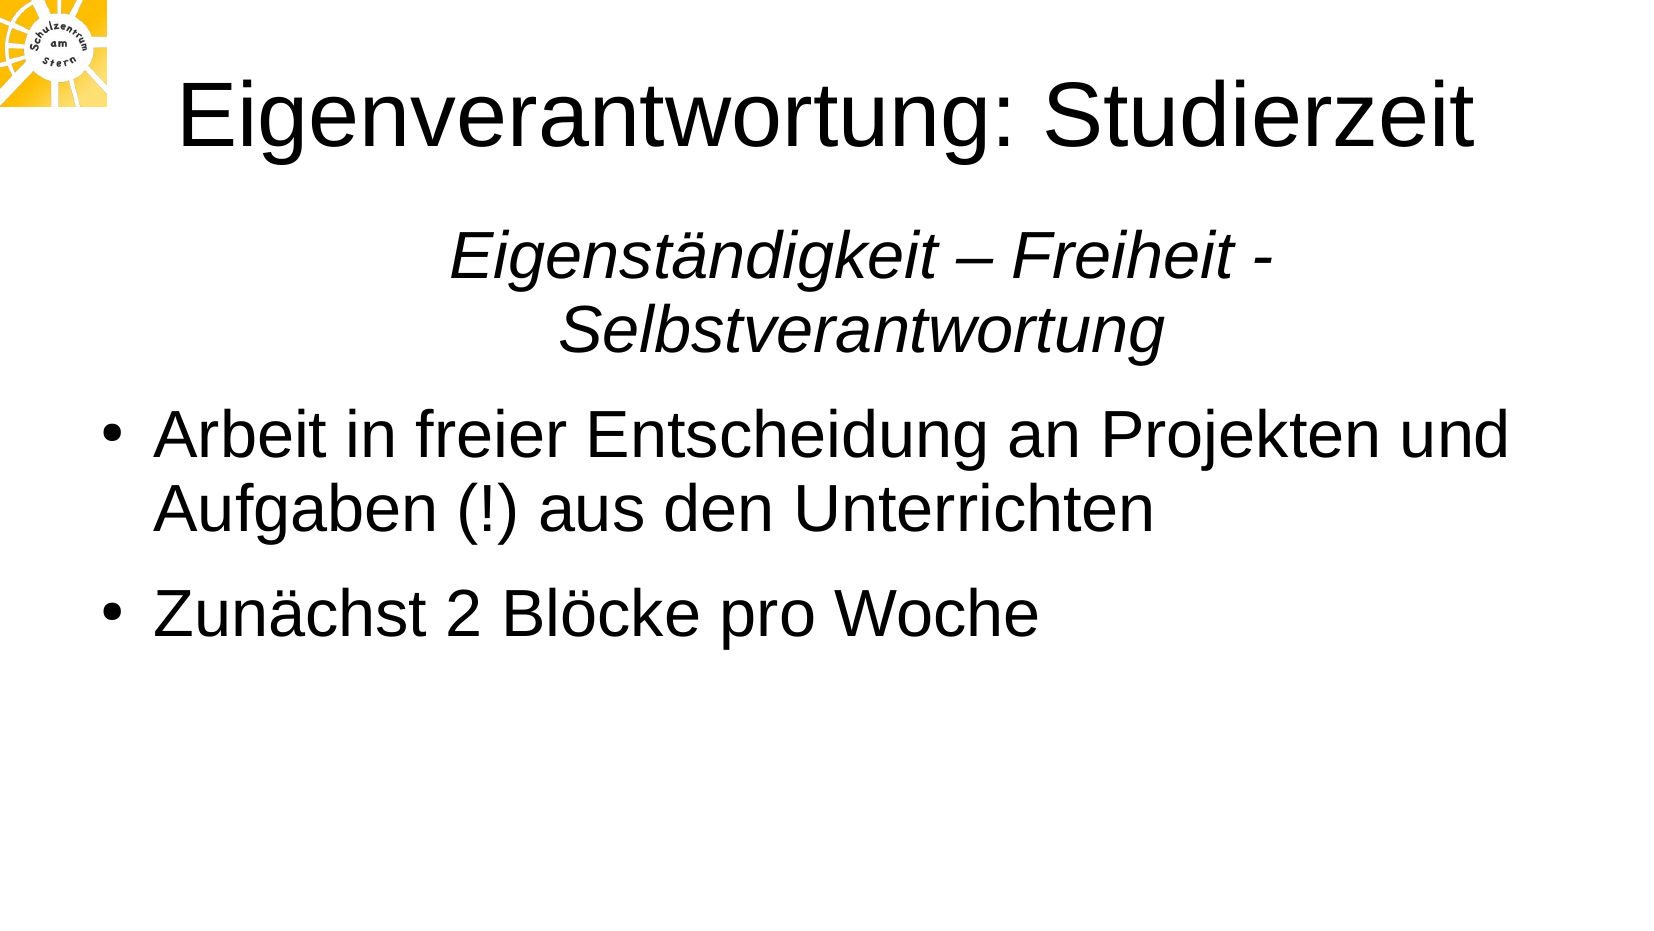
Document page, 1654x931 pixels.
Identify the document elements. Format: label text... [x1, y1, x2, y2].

title Eigenverantwortung: Studierzeit [82, 37, 1571, 193]
list Eigenständigkeit – Freiheit - Selbstverantwortung Arbeit in freier Entscheidung an Projekten und Aufgaben (!) aus den Unterrichten Zunächst 2 Blöcke pro Woche [82, 217, 1571, 758]
picture [0, 0, 107, 107]
